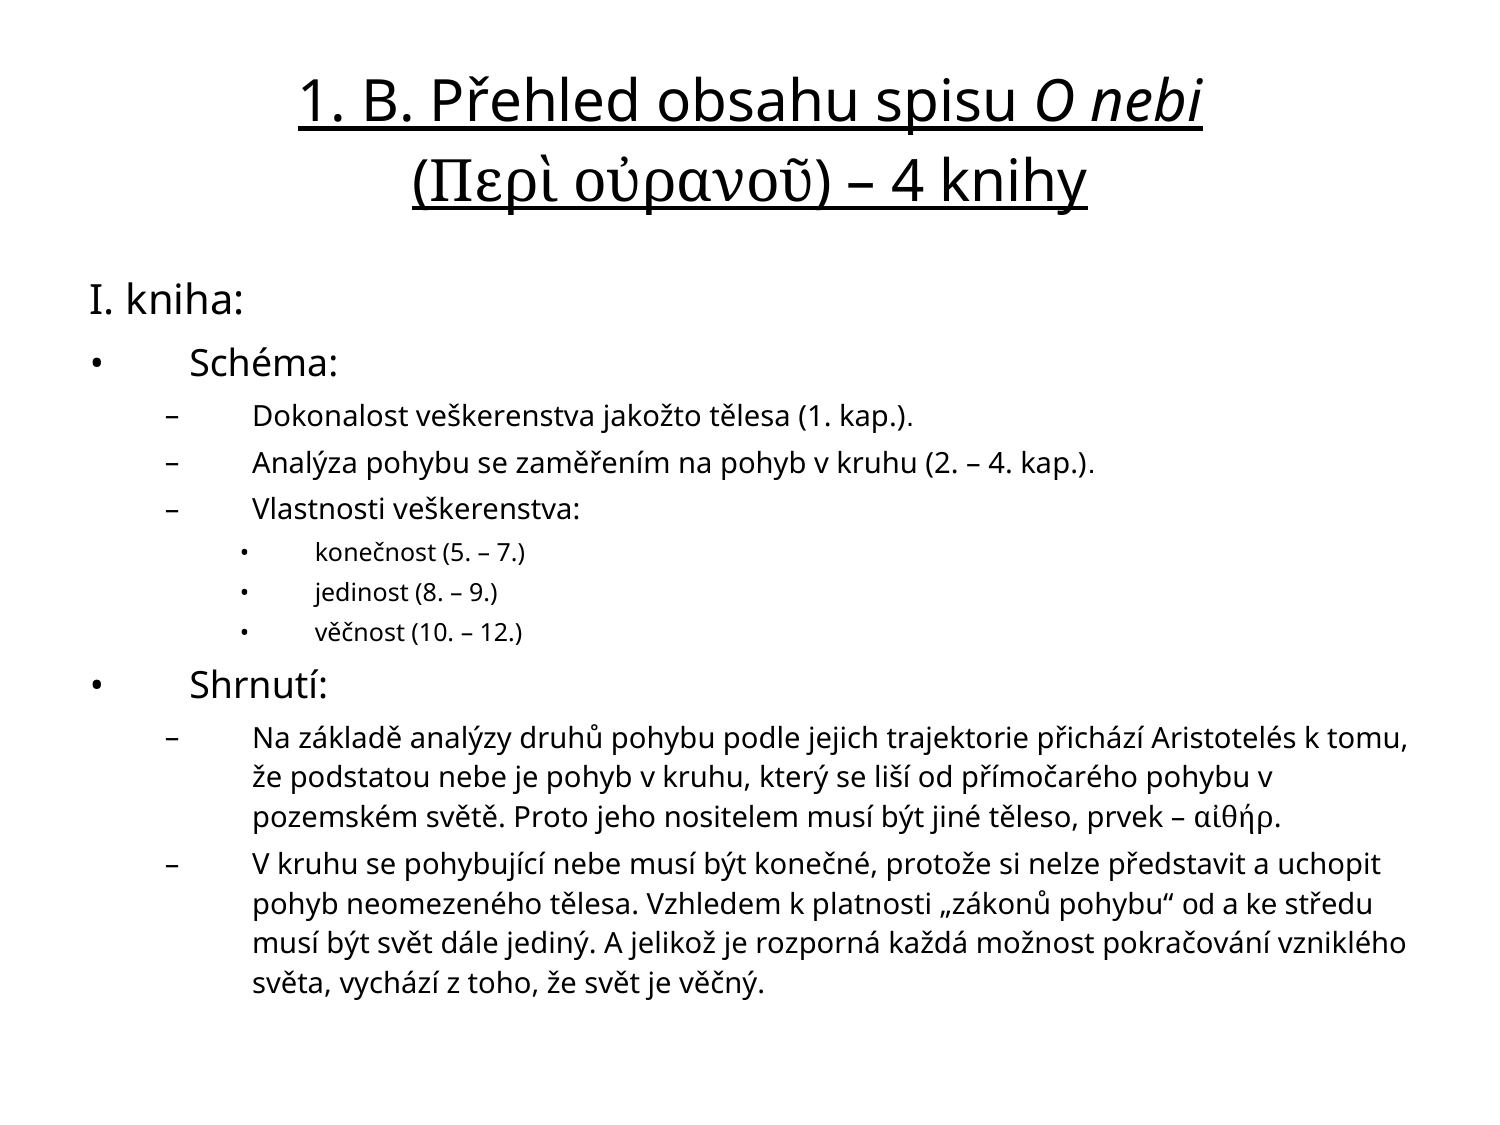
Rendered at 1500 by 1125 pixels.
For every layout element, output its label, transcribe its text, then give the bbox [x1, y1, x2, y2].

list I. kniha: Schéma: Dokonalost veškerenstva jakožto tělesa (1. kap.). Analýza pohybu se zaměřením na pohyb v kruhu (2. – 4. kap.). Vlastnosti veškerenstva: konečnost (5. – 7.) jedinost (8. – 9.) věčnost (10. – 12.) Shrnutí: Na základě analýzy druhů pohybu podle jejich trajektorie přichází Aristotelés k tomu, že podstatou nebe je pohyb v kruhu, který se liší od přímočarého pohybu v pozemském světě. Proto jeho nositelem musí být jiné těleso, prvek – αἰθήρ. V kruhu se pohybující nebe musí být konečné, protože si nelze představit a uchopit pohyb neomezeného tělesa. Vzhledem k platnosti „zákonů pohybu“ od a ke středu musí být svět dále jediný. A jelikož je rozporná každá možnost pokračování vzniklého světa, vychází z toho, že svět je věčný. [75, 262, 1426, 1006]
title 1. B. Přehled obsahu spisu O nebi (Περὶ οὐρανοῦ) – 4 knihy [75, 45, 1426, 233]
